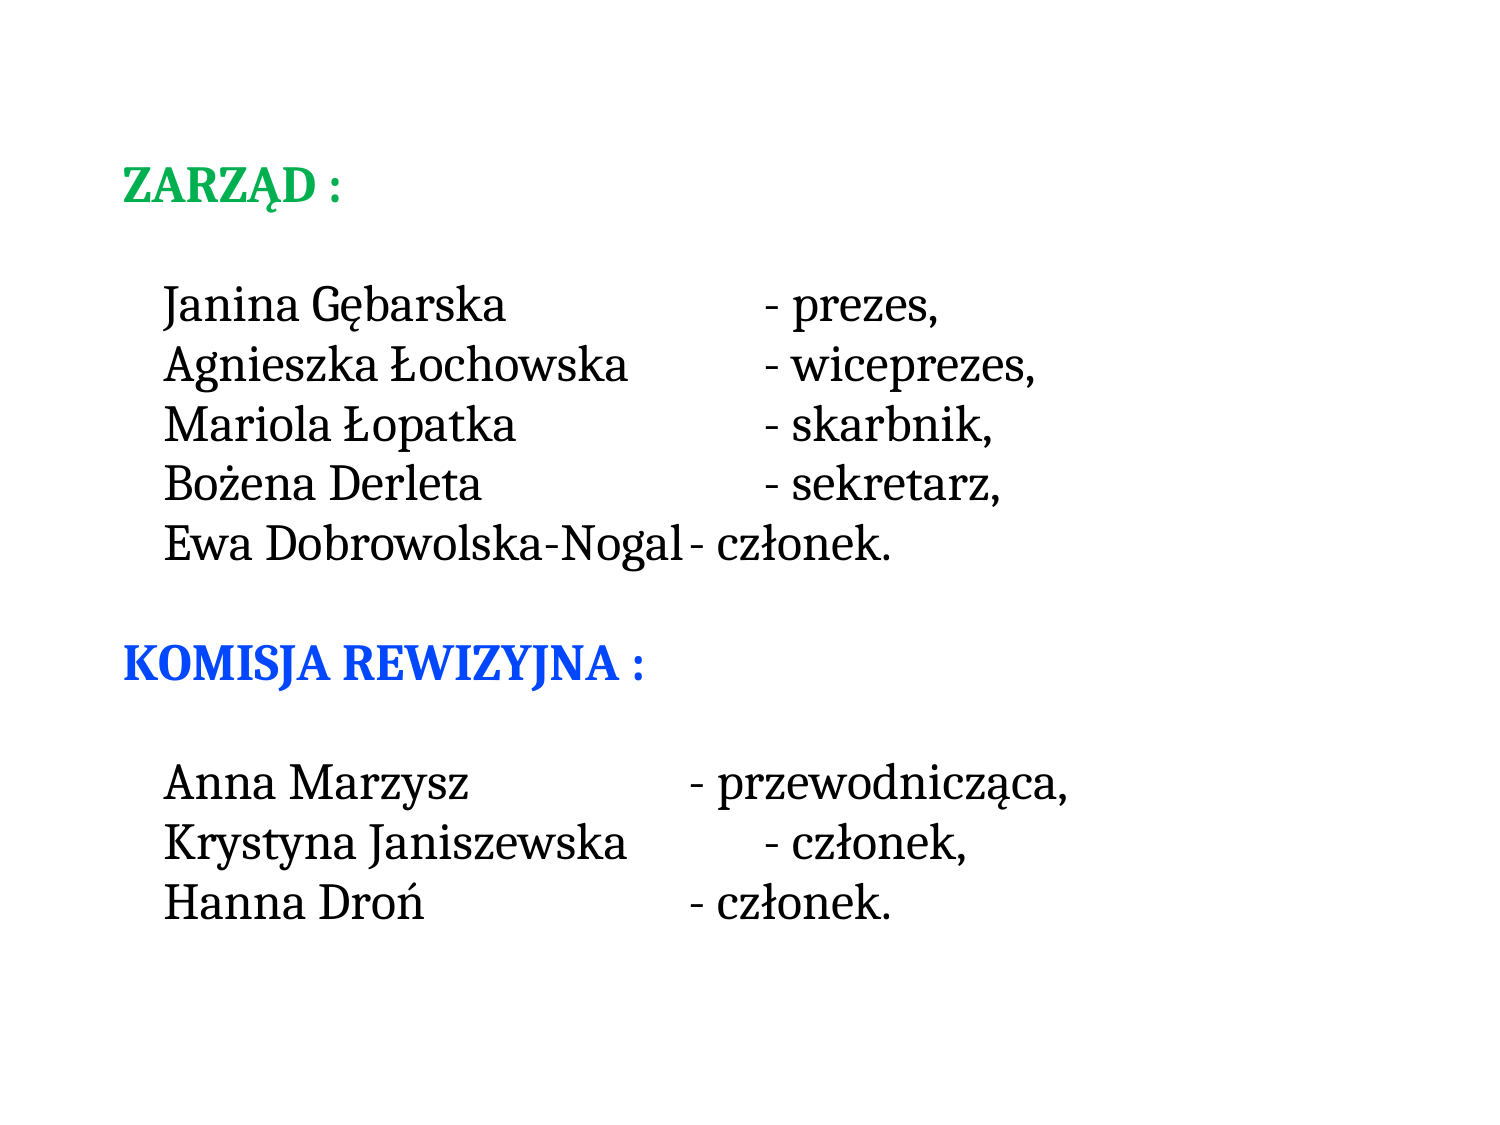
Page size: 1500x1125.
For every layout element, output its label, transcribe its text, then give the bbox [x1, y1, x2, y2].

text_box ZARZĄD : Janina Gębarska - prezes, Agnieszka Łochowska - wiceprezes, Mariola Łopatka - skarbnik, Bożena Derleta - sekretarz, Ewa Dobrowolska-Nogal - członek. KOMISJA REWIZYJNA : Anna Marzysz - przewodnicząca, Krystyna Janiszewska - członek, Hanna Droń - członek. [75, 90, 1407, 1088]
